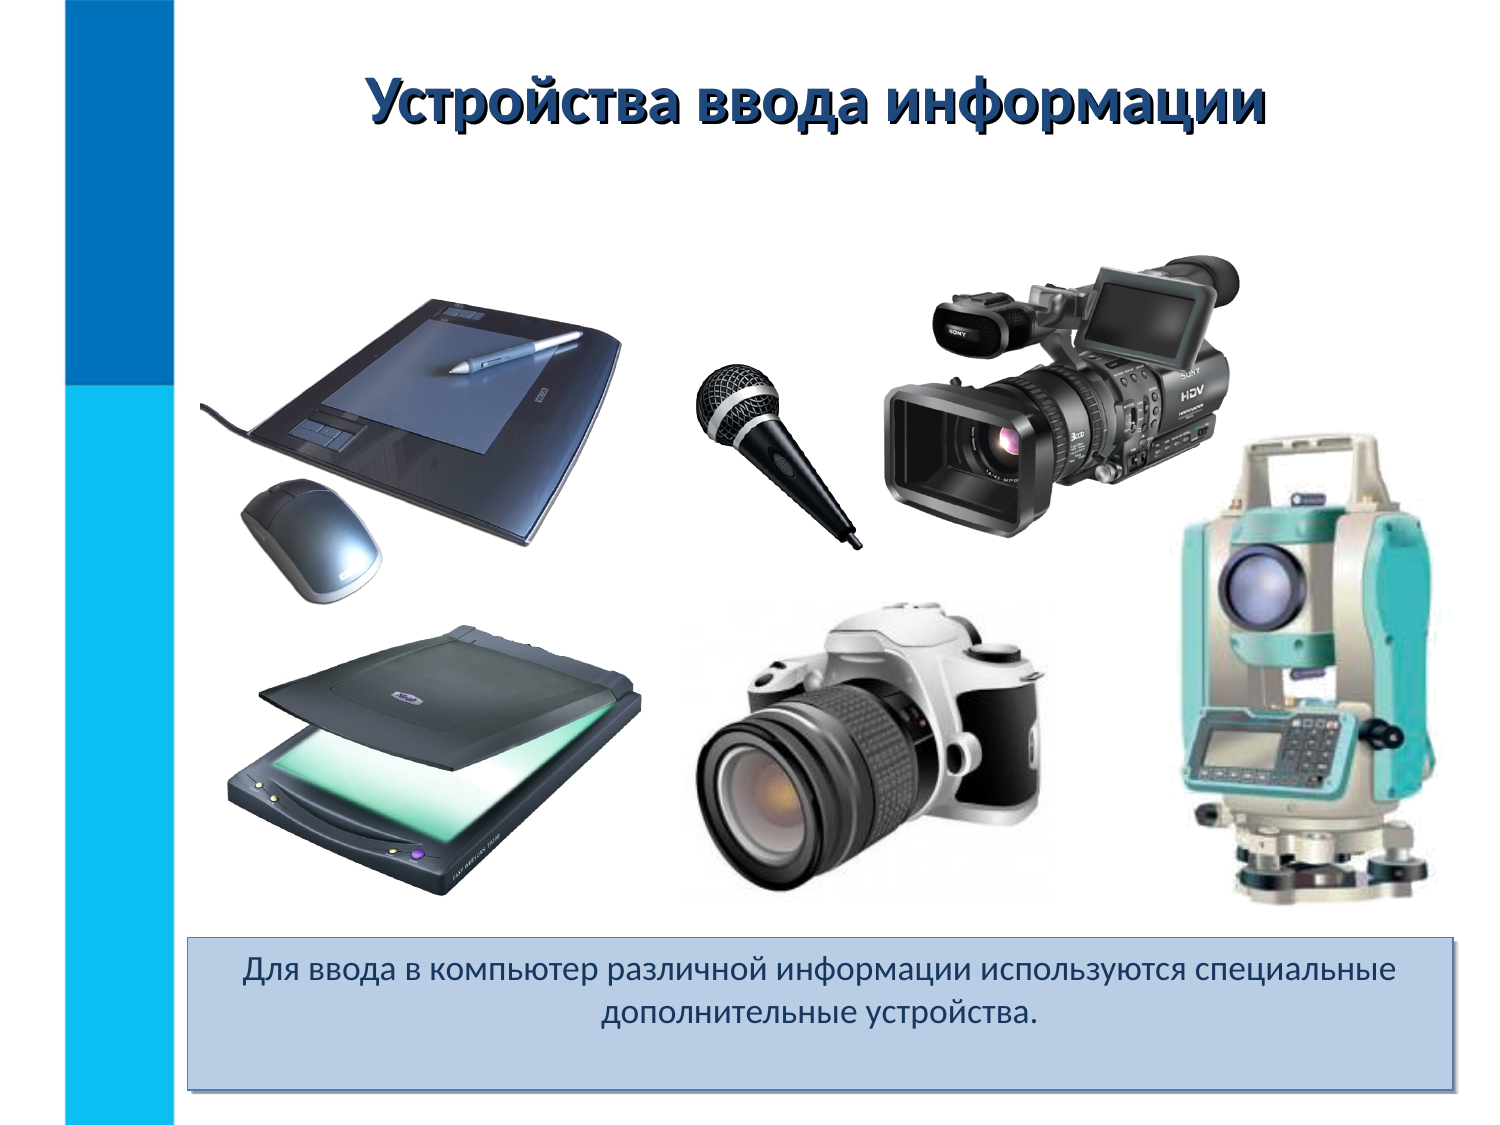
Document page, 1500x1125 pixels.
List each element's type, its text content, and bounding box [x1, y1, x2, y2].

picture [0, 0, 1500, 1125]
title Устройства ввода информации [177, 1, 1456, 189]
list Для ввода в компьютер различной информации используются специальные дополнительные устройства. [187, 937, 1454, 1090]
